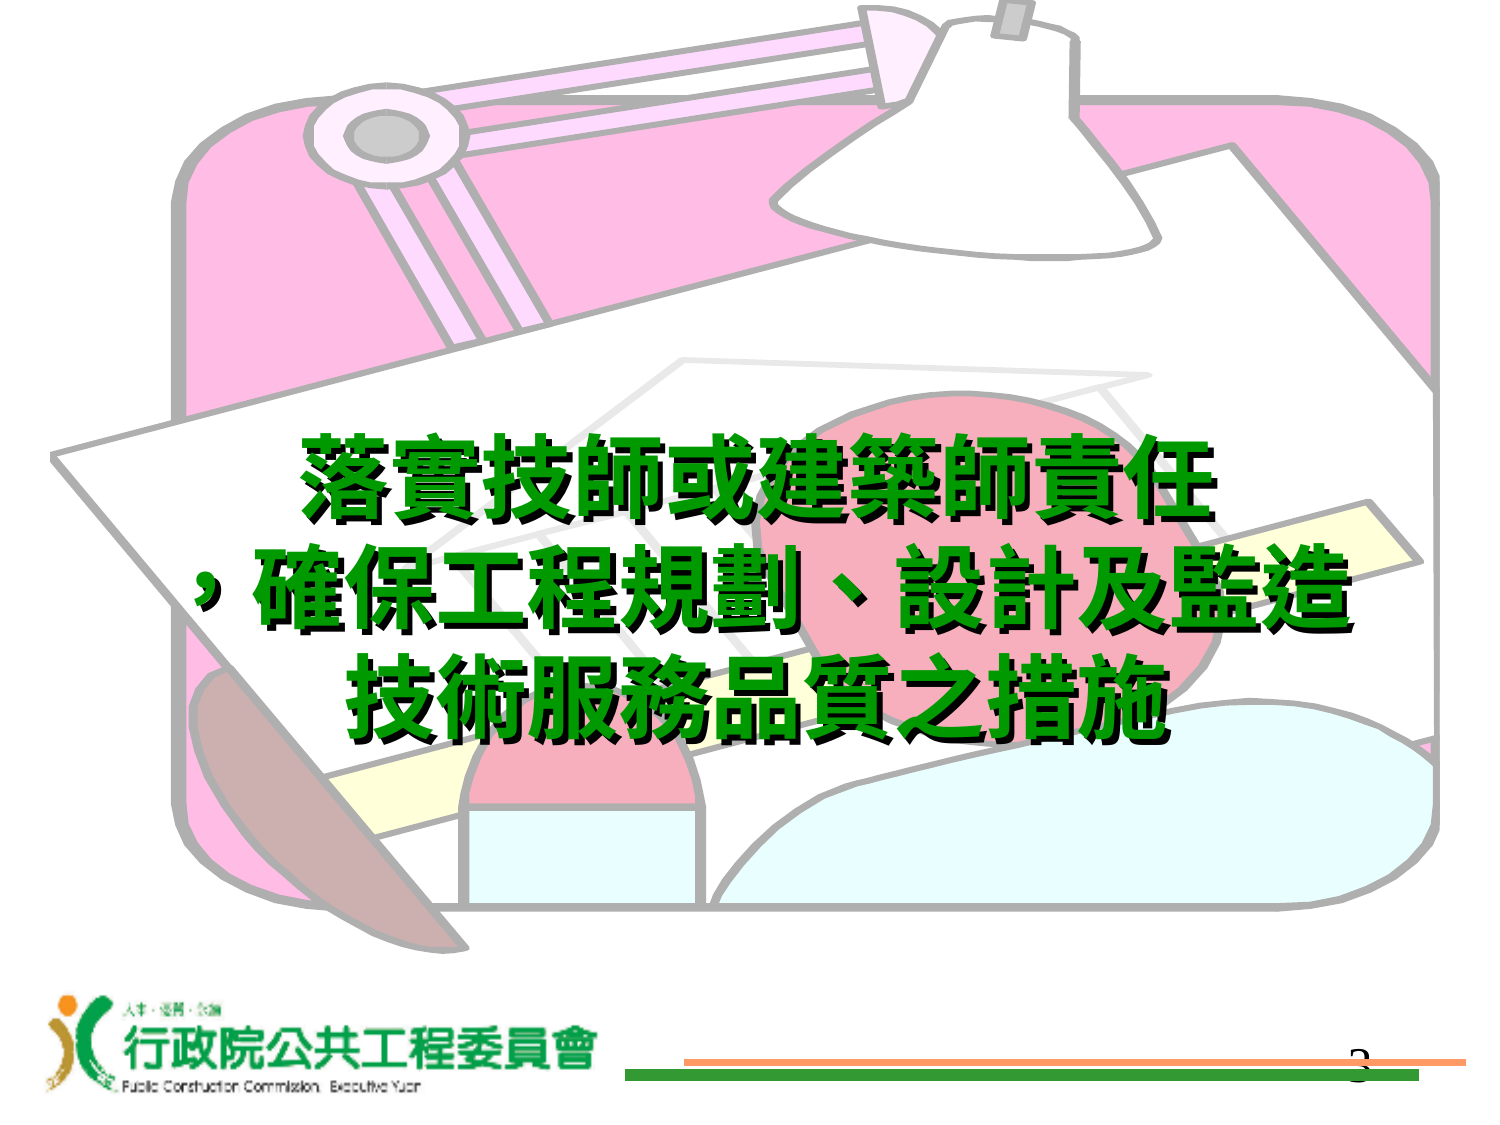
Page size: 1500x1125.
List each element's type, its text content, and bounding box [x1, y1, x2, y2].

chart [50, 0, 1440, 963]
text_box 落實技師或建築師責任 ，確保工程規劃、設計及監造技術服務品質之措施 [125, 412, 1388, 758]
